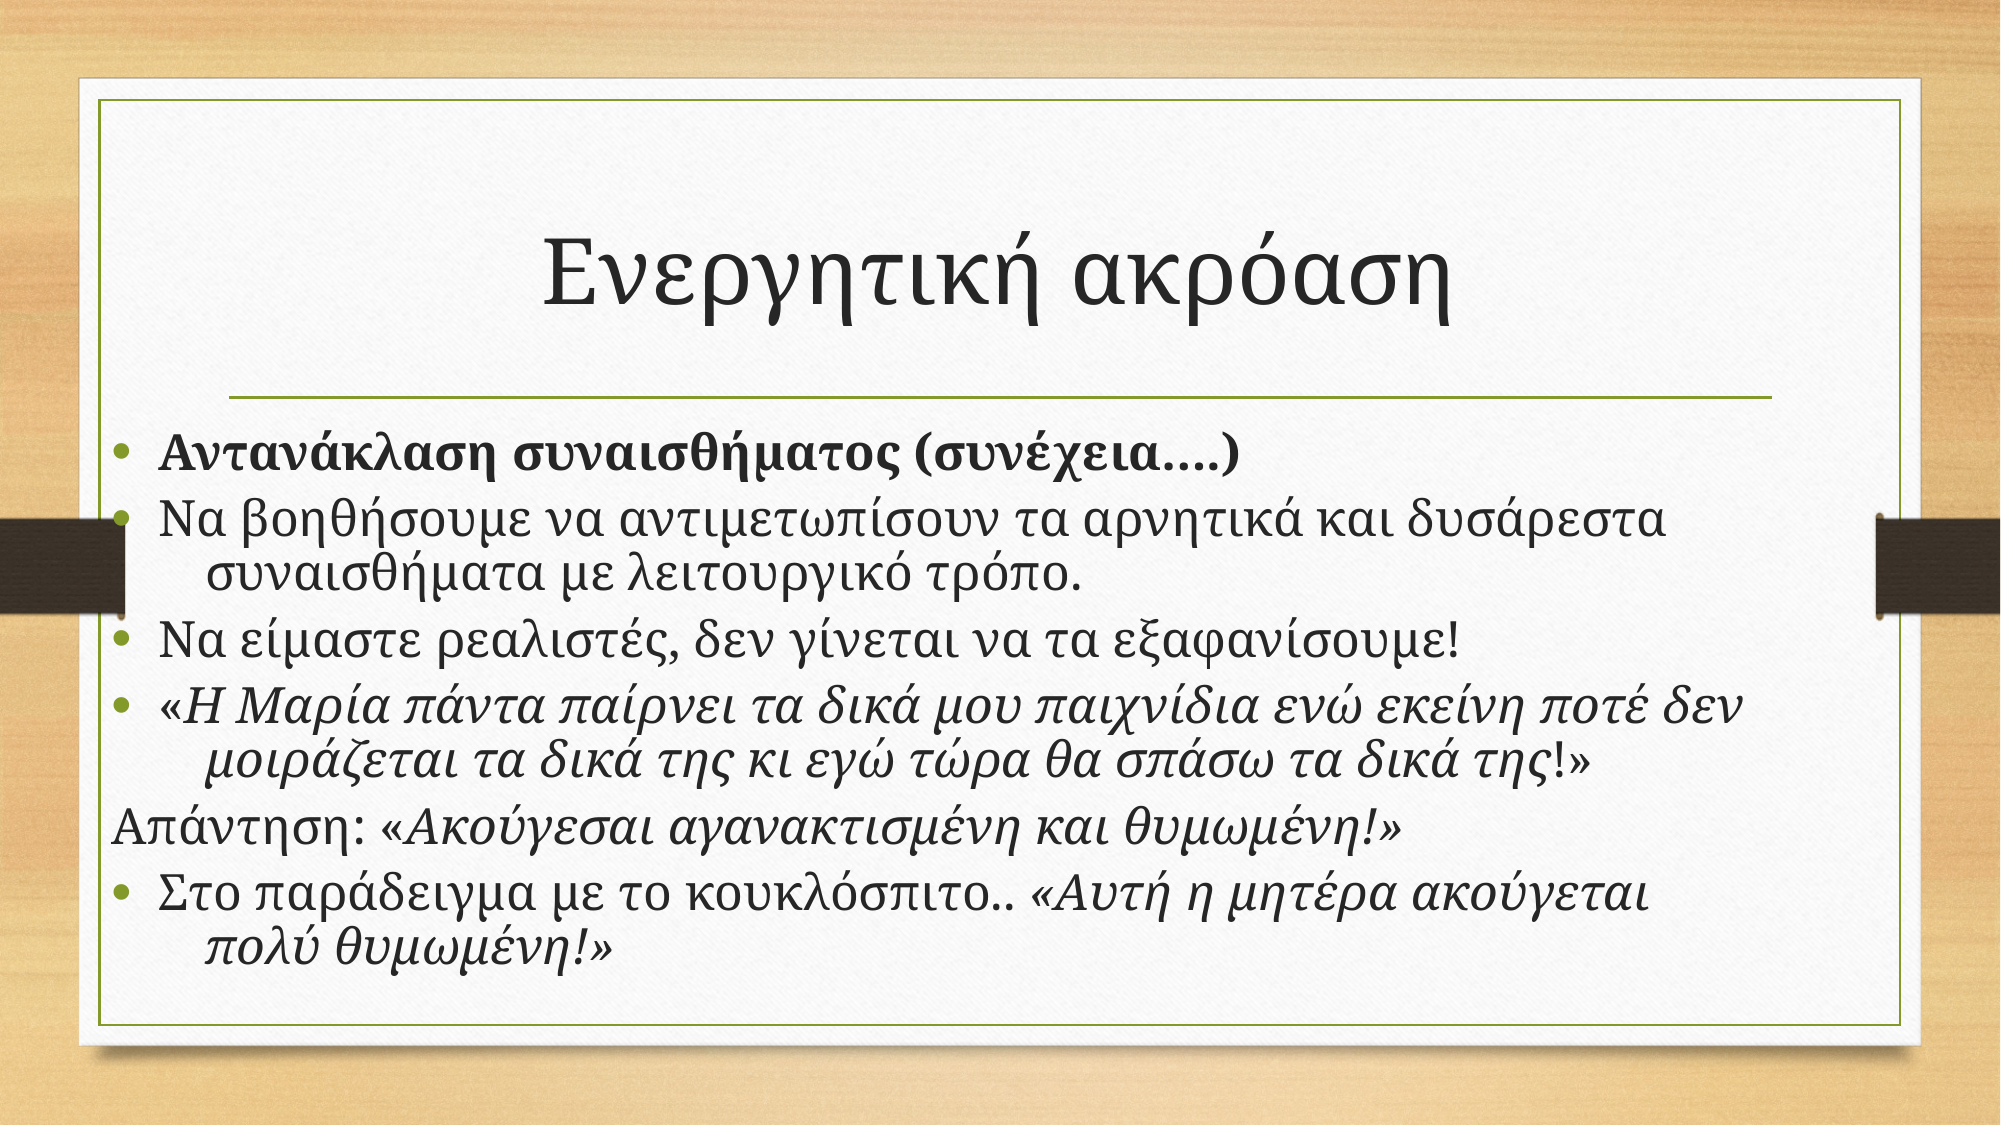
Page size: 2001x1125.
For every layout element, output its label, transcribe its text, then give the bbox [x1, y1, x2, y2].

title Ενεργητική ακρόαση [212, 161, 1788, 376]
list Αντανάκλαση συναισθήματος (συνέχεια….) Να βοηθήσουμε να αντιμετωπίσουν τα αρνητικά και δυσάρεστα συναισθήματα με λειτουργικό τρόπο. Να είμαστε ρεαλιστές, δεν γίνεται να τα εξαφανίσουμε! «Η Μαρία πάντα παίρνει τα δικά μου παιχνίδια ενώ εκείνη ποτέ δεν μοιράζεται τα δικά της κι εγώ τώρα θα σπάσω τα δικά της!» Απάντηση: «Ακούγεσαι αγανακτισμένη και θυμωμένη!» Στο παράδειγμα με το κουκλόσπιτο.. «Αυτή η μητέρα ακούγεται πολύ θυμωμένη!» [96, 419, 1788, 1038]
